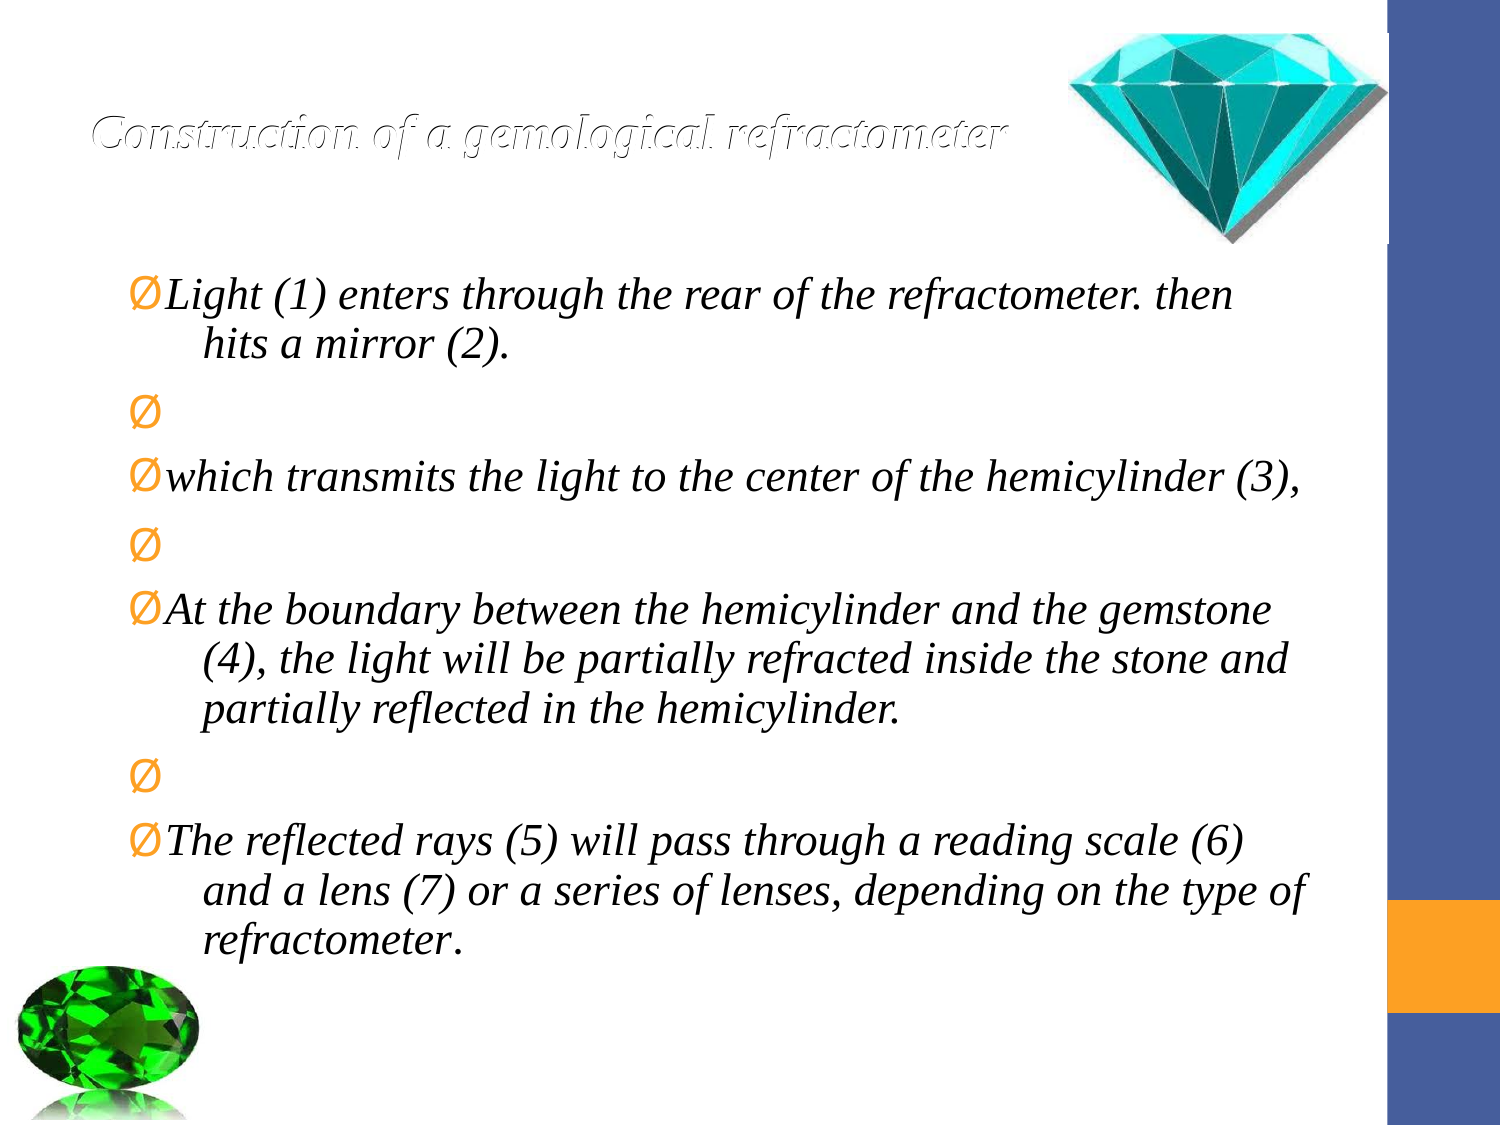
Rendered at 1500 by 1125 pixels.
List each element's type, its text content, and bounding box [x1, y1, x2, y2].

list Light (1) enters through the rear of the refractometer. then hits a mirror (2). which transmits the light to the center of the hemicylinder (3), At the boundary between the hemicylinder and the gemstone (4), the light will be partially refracted inside the stone and partially reflected in the hemicylinder. The reflected rays (5) will pass through a reading scale (6) and a lens (7) or a series of lenses, depending on the type of refractometer. [75, 262, 1326, 1051]
picture [7, 966, 214, 1120]
title Construction of a gemological refractometer [76, 66, 1327, 254]
picture [1068, 33, 1389, 244]
